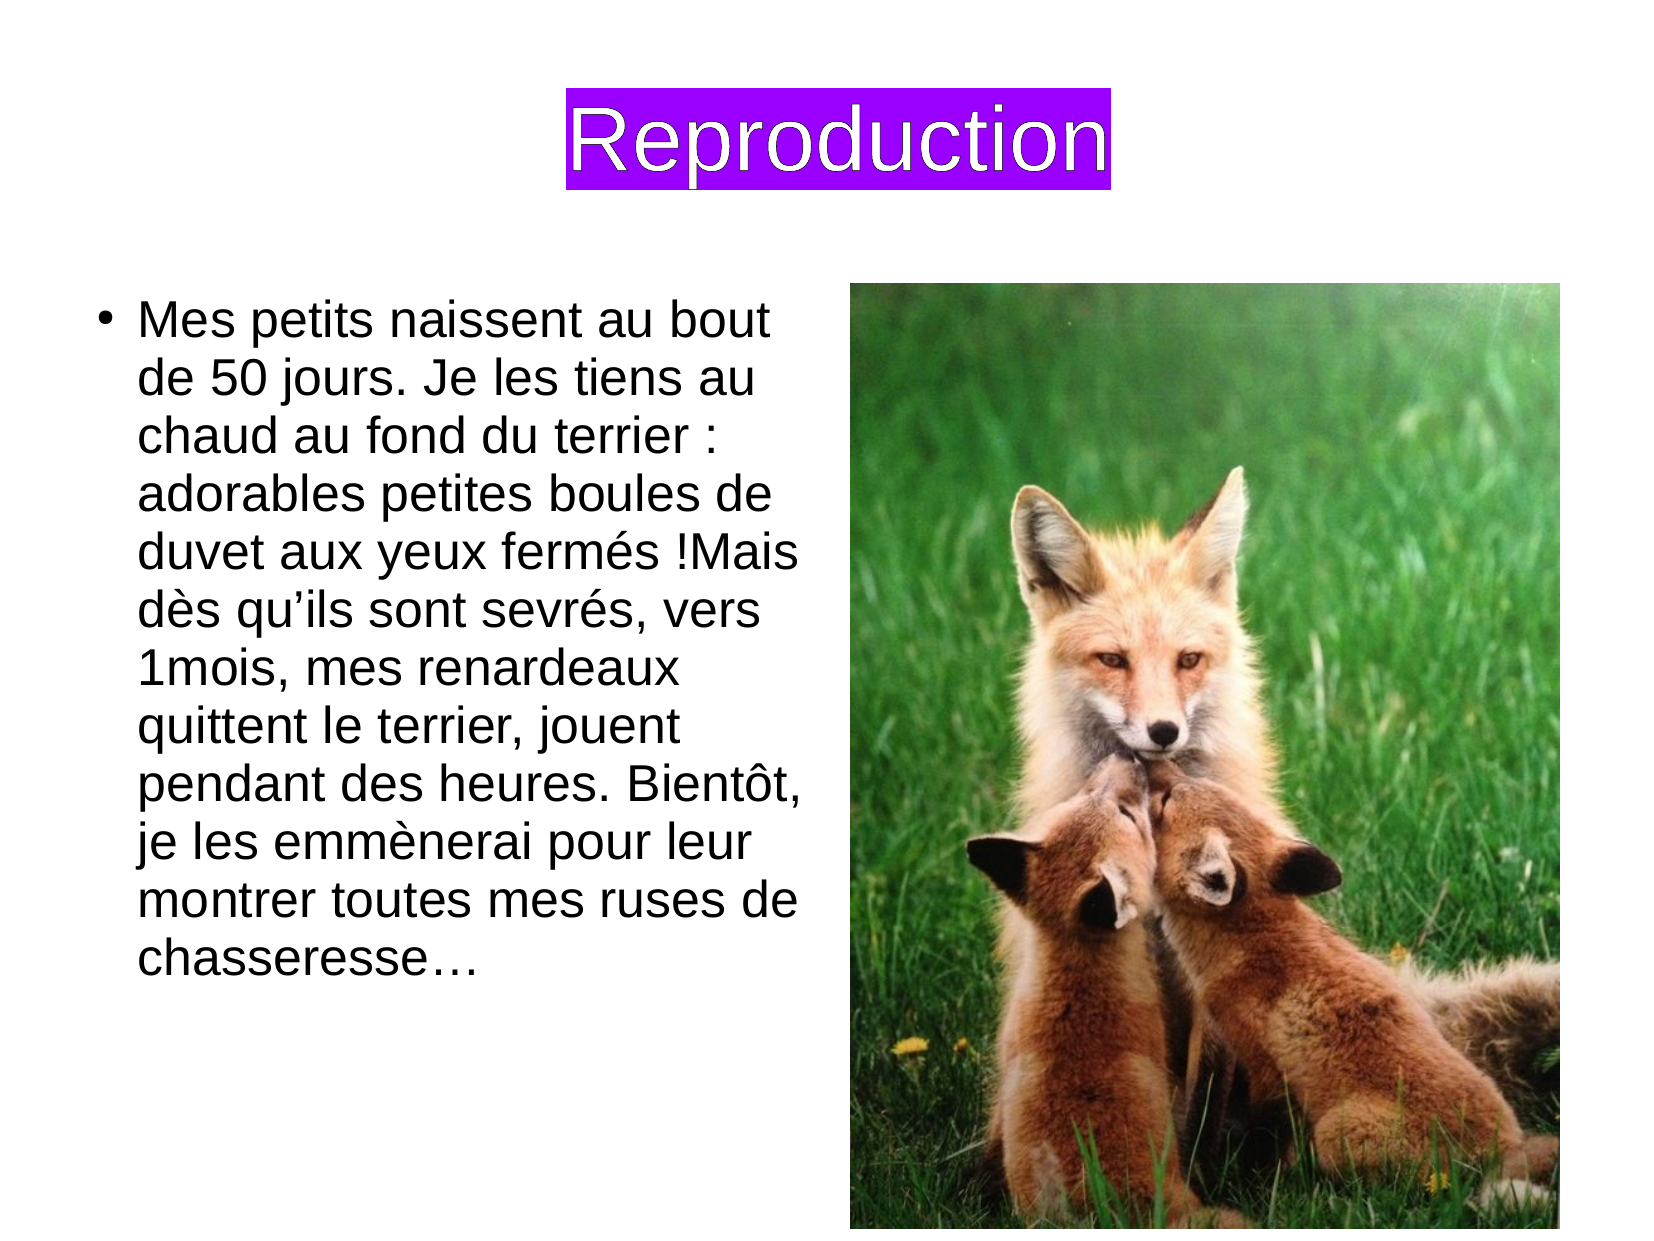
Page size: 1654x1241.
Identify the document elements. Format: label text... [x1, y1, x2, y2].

picture [850, 283, 1560, 1229]
list Mes petits naissent au bout de 50 jours. Je les tiens au chaud au fond du terrier : adorables petites boules de duvet aux yeux fermés !Mais dès qu’ils sont sevrés, vers 1mois, mes renardeaux quittent le terrier, jouent pendant des heures. Bientôt, je les emmènerai pour leur montrer toutes mes ruses de chasseresse… [82, 290, 809, 1010]
title Reproduction [94, 35, 1583, 243]
